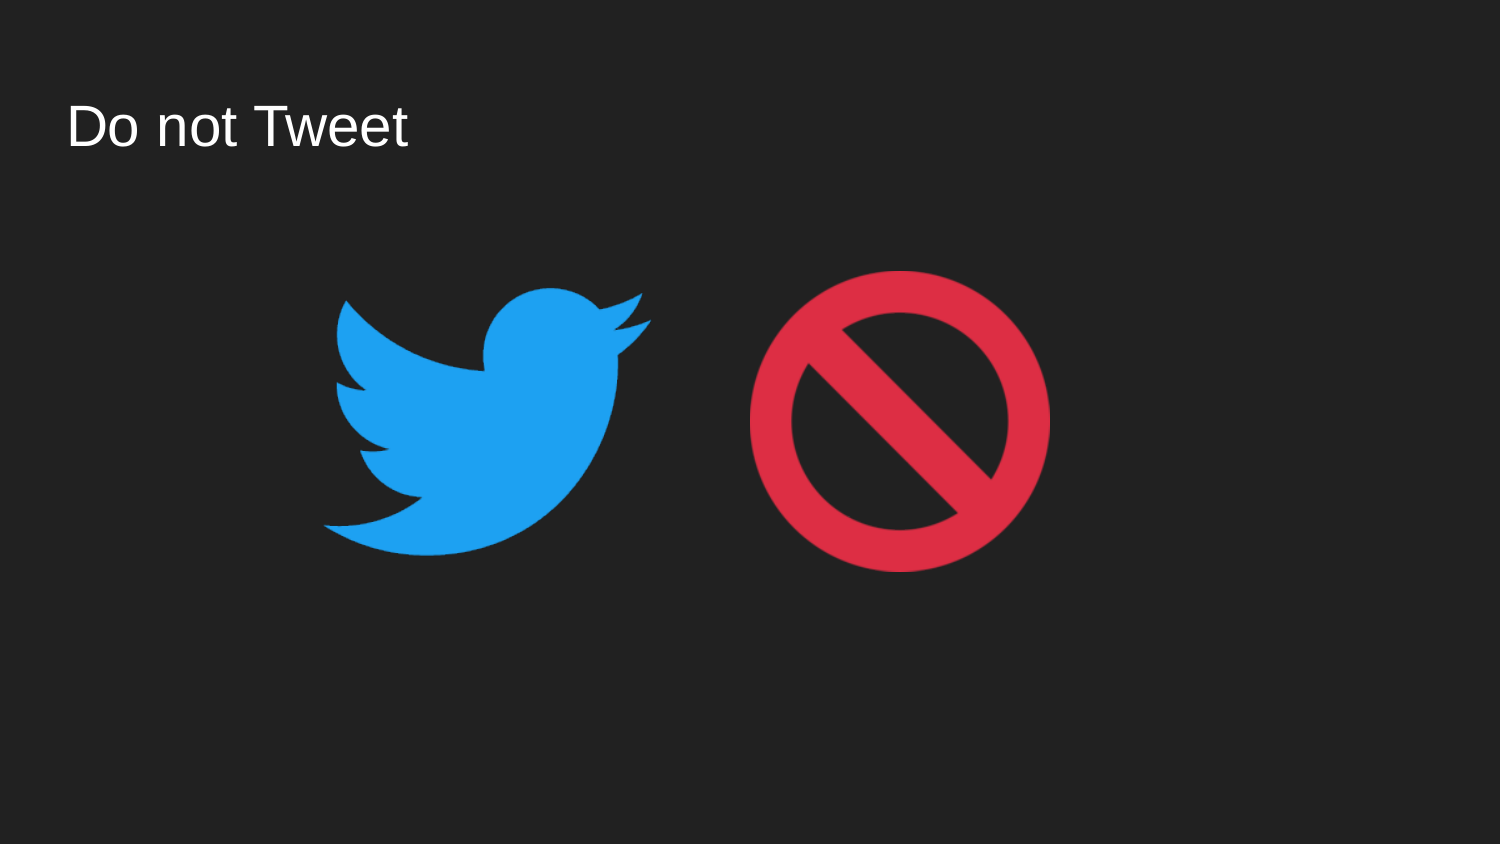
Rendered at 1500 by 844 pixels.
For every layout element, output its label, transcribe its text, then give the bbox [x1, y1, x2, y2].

picture [225, 159, 1050, 685]
title Do not Tweet [51, 72, 1449, 167]
